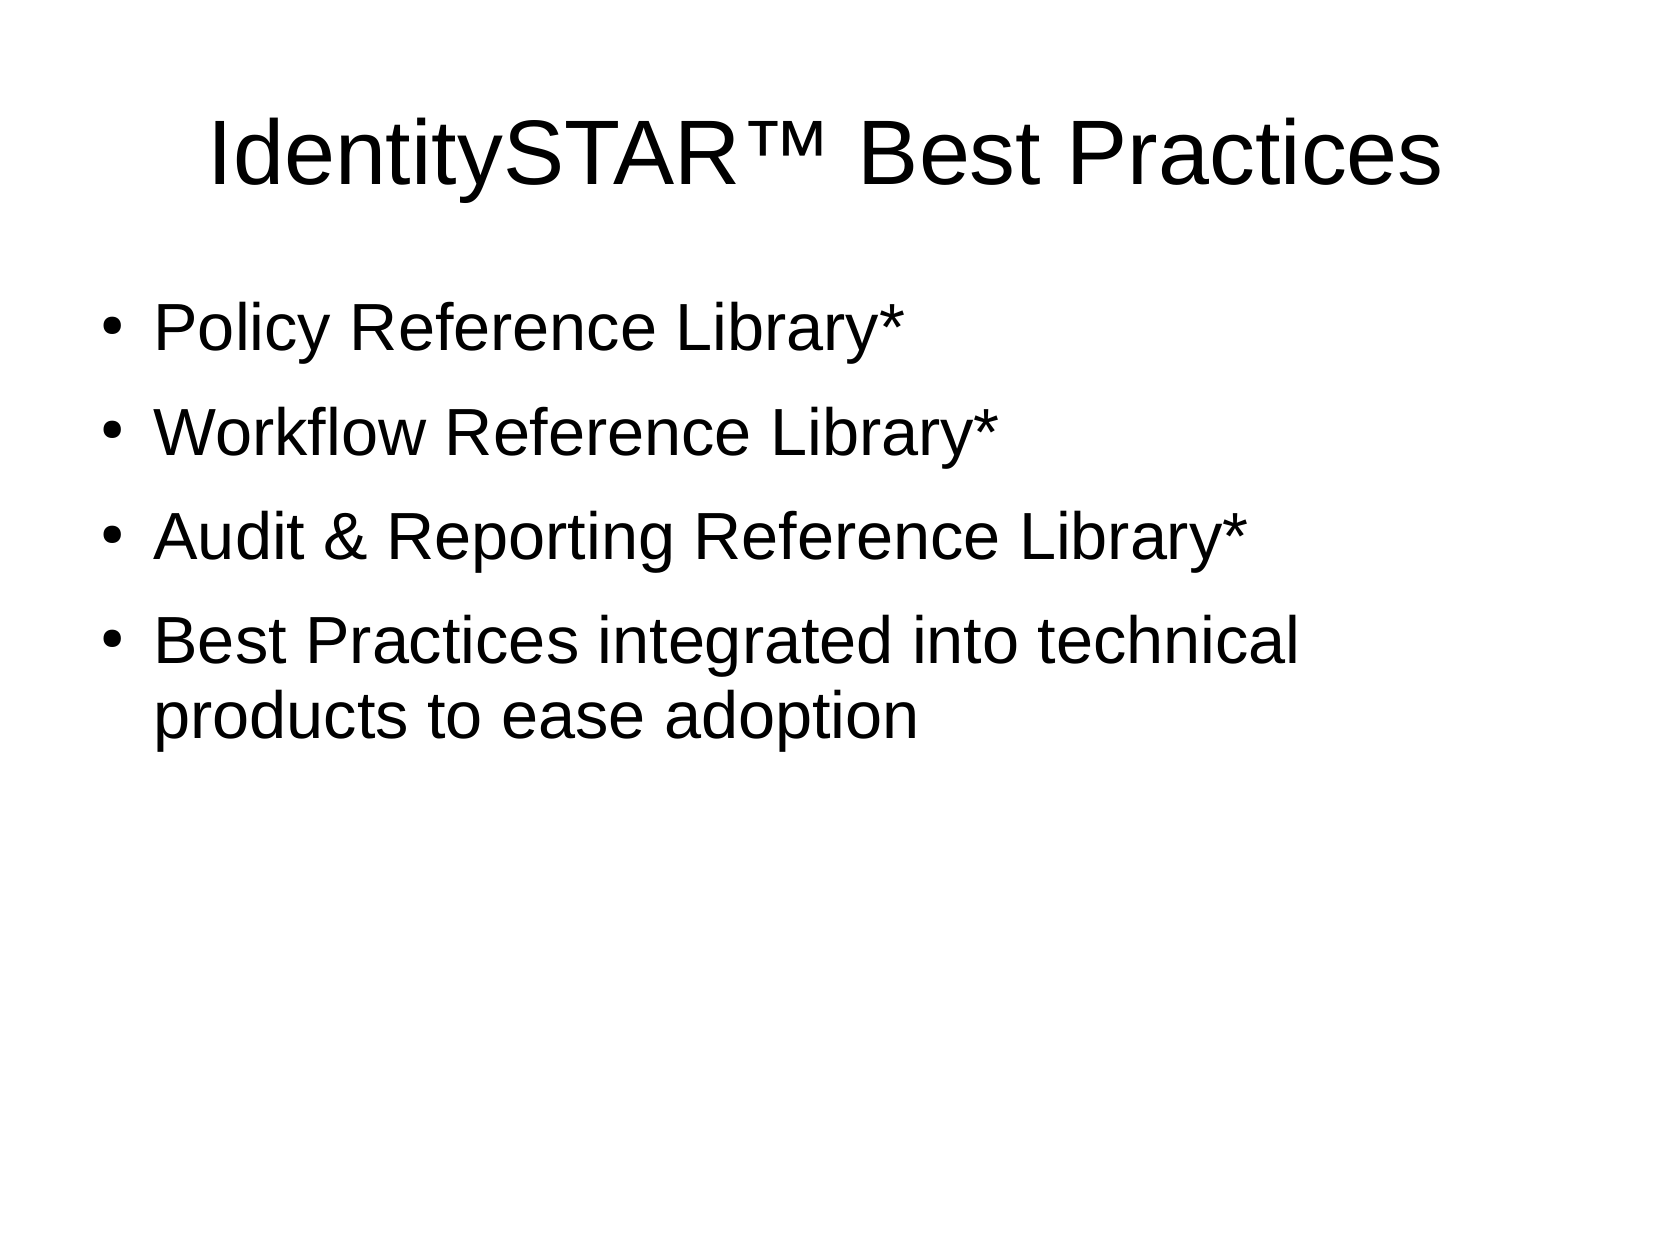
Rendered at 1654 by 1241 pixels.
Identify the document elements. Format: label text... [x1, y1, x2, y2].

list Policy Reference Library* Workflow Reference Library* Audit & Reporting Reference Library* Best Practices integrated into technical products to ease adoption [82, 290, 1571, 1109]
title IdentitySTAR™ Best Practices [82, 49, 1571, 257]
